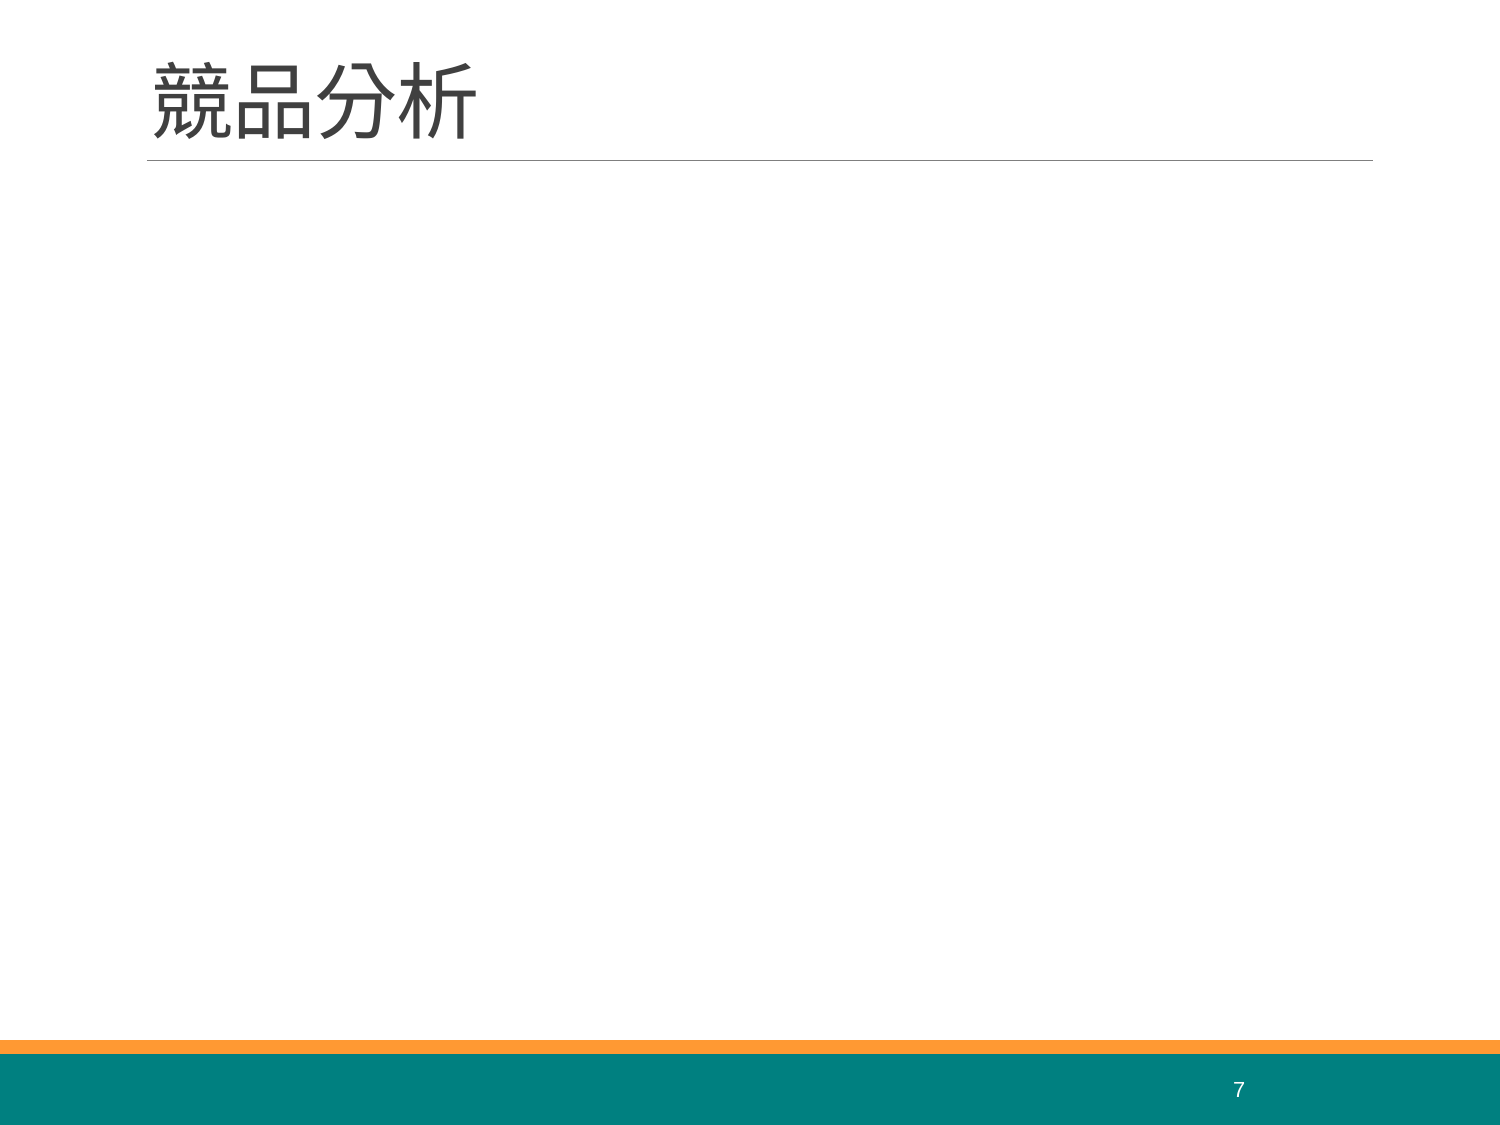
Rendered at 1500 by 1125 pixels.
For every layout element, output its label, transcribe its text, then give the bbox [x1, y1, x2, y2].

text_box [1218, 1059, 1380, 1120]
title 競品分析 [135, 1, 1373, 161]
